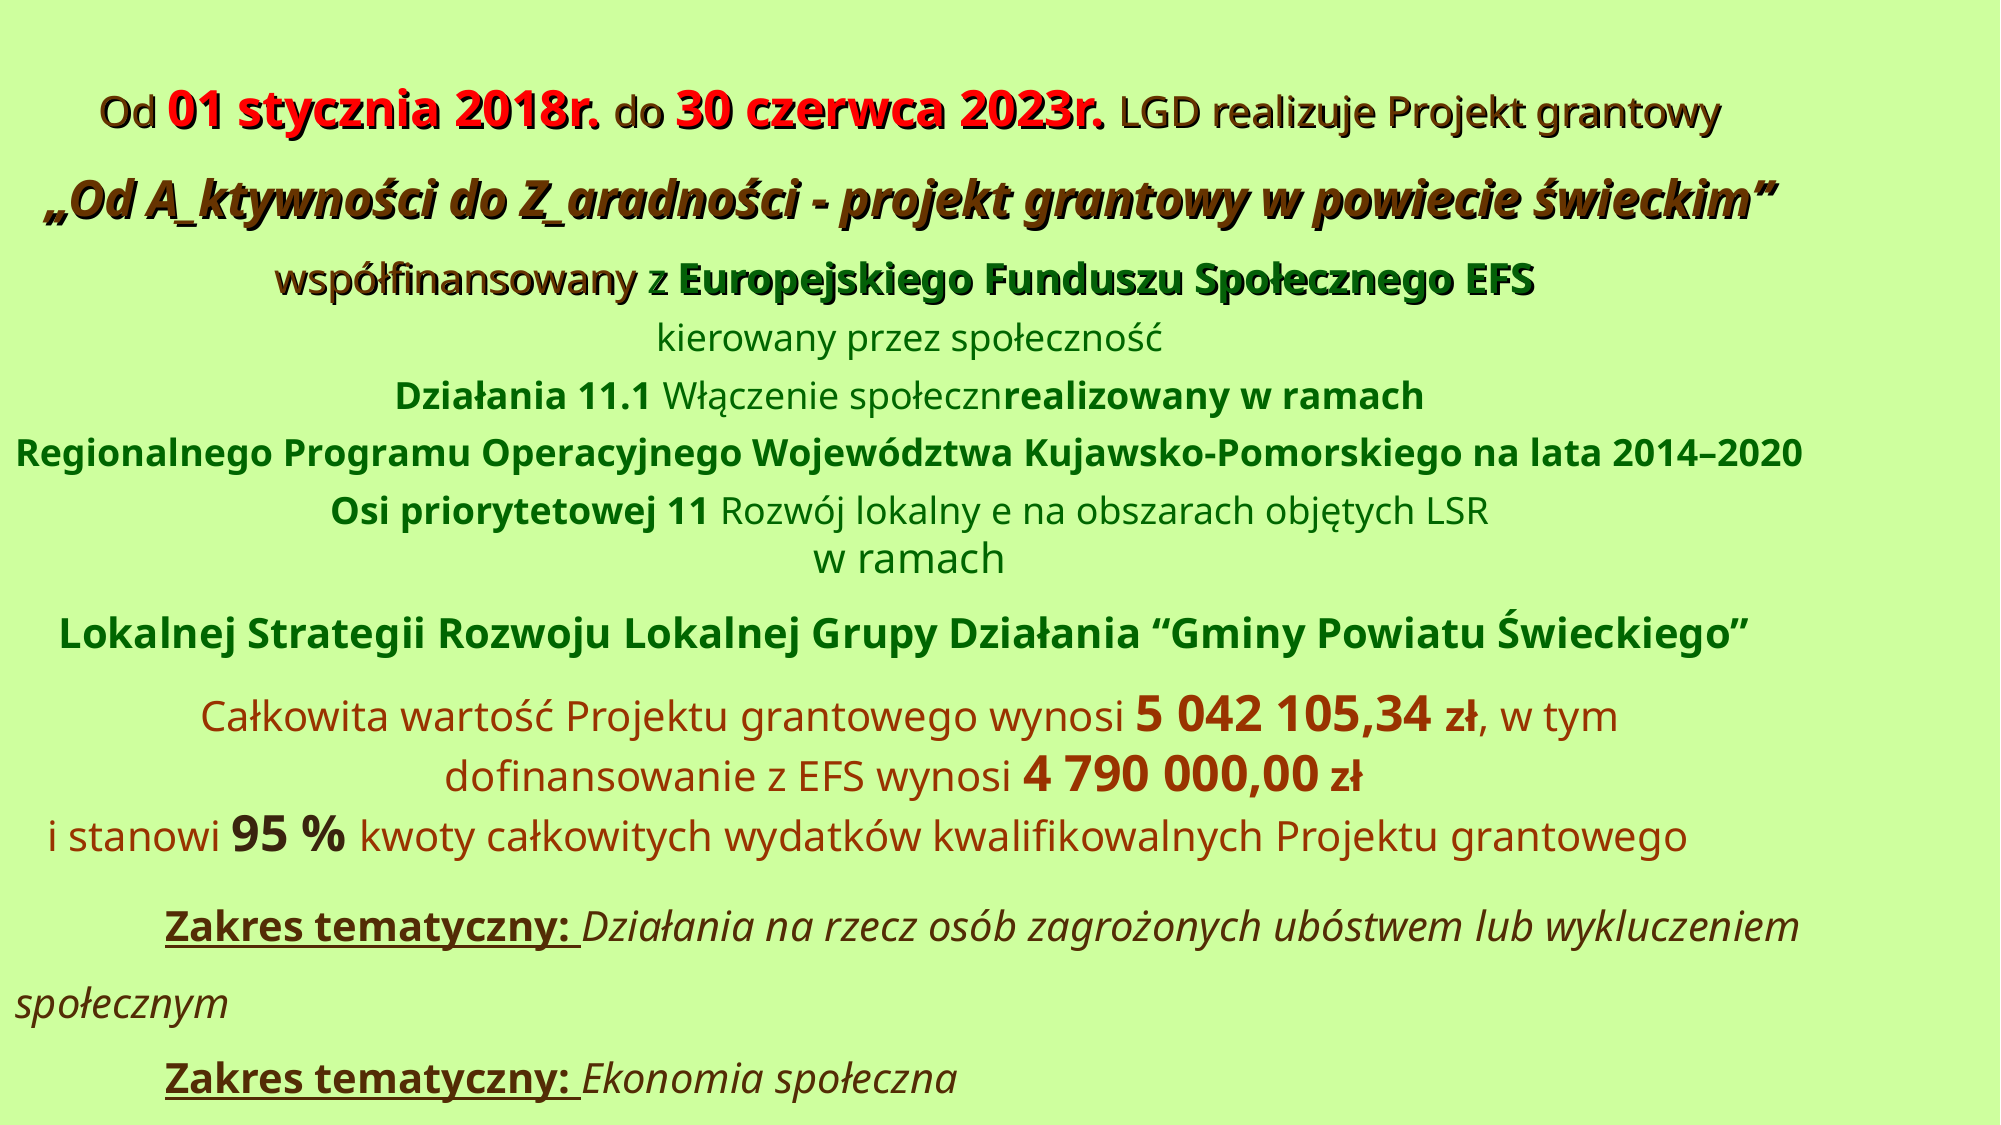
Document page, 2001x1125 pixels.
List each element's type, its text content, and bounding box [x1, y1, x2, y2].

text_box Od 01 stycznia 2018r. do 30 czerwca 2023r. LGD realizuje Projekt grantowy „Od A_ktywności do Z_aradności - projekt grantowy w powiecie świeckim” współfinansowany z Europejskiego Funduszu Społecznego EFS kierowany przez społeczność Działania 11.1 Włączenie społecznrealizowany w ramach Regionalnego Programu Operacyjnego Województwa Kujawsko-Pomorskiego na lata 2014–2020 Osi priorytetowej 11 Rozwój lokalny e na obszarach objętych LSR w ramach Lokalnej Strategii Rozwoju Lokalnej Grupy Działania “Gminy Powiatu Świeckiego” Całkowita wartość Projektu grantowego wynosi 5 042 105,34 zł, w tym dofinansowanie z EFS wynosi 4 790 000,00 zł i stanowi 95 % kwoty całkowitych wydatków kwalifikowalnych Projektu grantowego Zakres tematyczny: Działania na rzecz osób zagrożonych ubóstwem lub wykluczeniem społecznym Zakres tematyczny: Ekonomia społeczna [0, 39, 2000, 1109]
